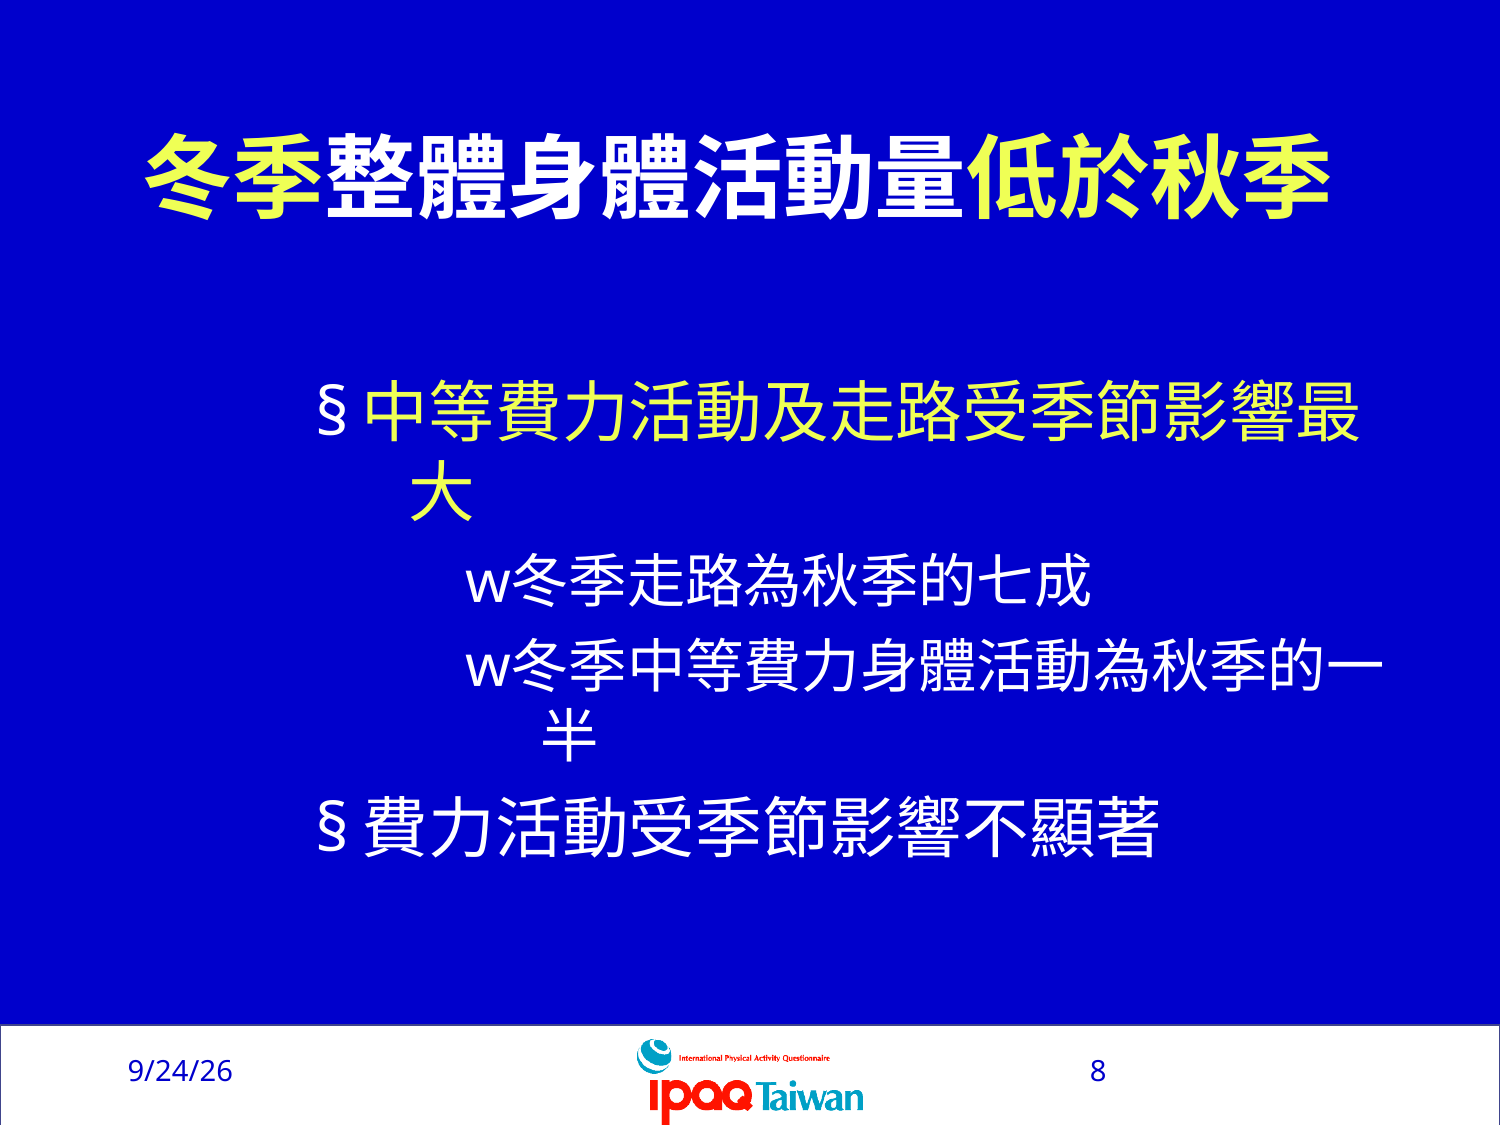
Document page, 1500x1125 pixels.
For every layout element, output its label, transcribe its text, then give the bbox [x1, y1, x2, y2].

title 冬季整體身體活動量低於秋季 [99, 50, 1375, 238]
text_box [112, 1025, 426, 1101]
text_box [1074, 1038, 1388, 1101]
list 中等費力活動及走路受季節影響最大 冬季走路為秋季的七成 冬季中等費力身體活動為秋季的一半 費力活動受季節影響不顯著 [150, 362, 1405, 1038]
